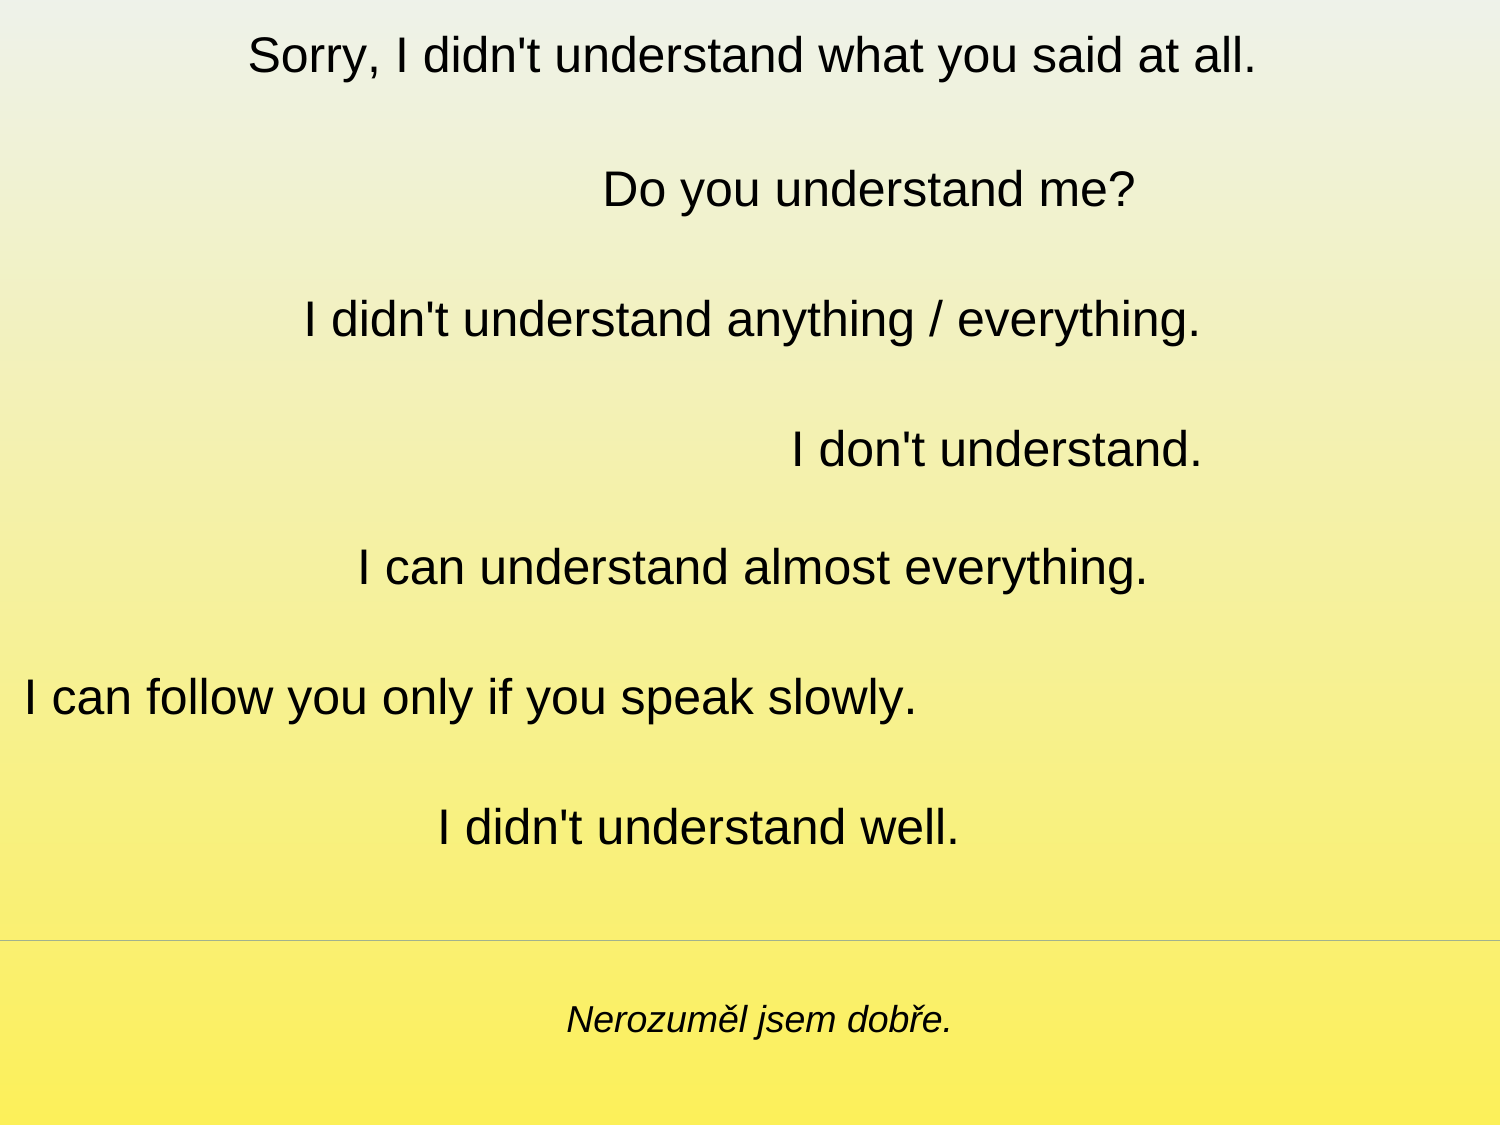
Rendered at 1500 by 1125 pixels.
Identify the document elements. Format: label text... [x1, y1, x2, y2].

text_box Nerozuměl jsem dobře. [551, 987, 969, 1049]
text_box Do you understand me? [587, 148, 1152, 225]
text_box I can understand almost everything. [6, 527, 1500, 603]
text_box I didn't understand anything / everything. [5, 278, 1500, 355]
text_box I didn't understand well. [422, 786, 976, 863]
text_box Sorry, I didn't understand what you said at all. [5, 14, 1500, 90]
text_box I can follow you only if you speak slowly. [8, 656, 934, 733]
text_box I don't understand. [775, 408, 1219, 485]
